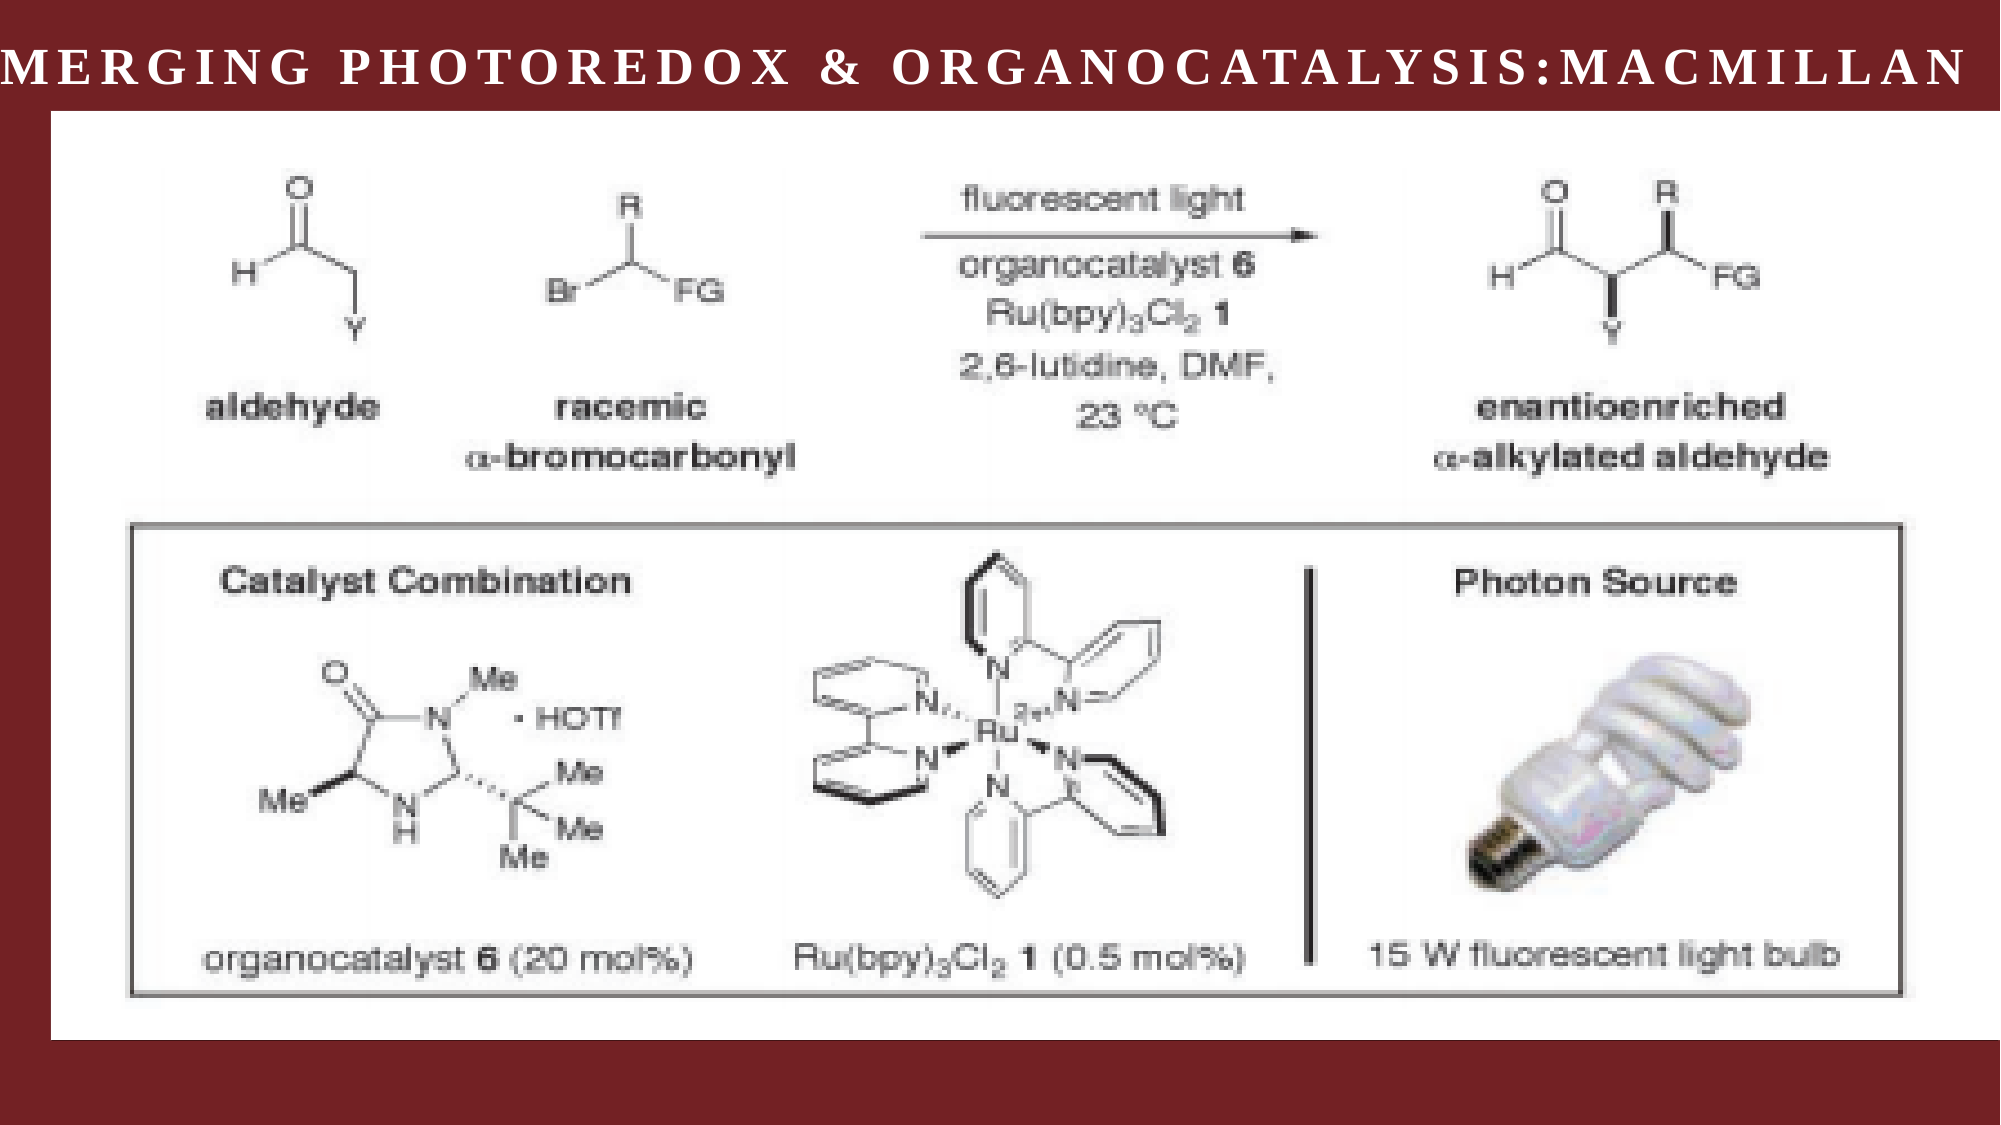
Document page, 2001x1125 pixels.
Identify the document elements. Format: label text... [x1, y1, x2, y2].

picture [81, 141, 1970, 1010]
title Merging photoredox & ORGANOcatalysis:MACMILLAN [0, 32, 1991, 121]
